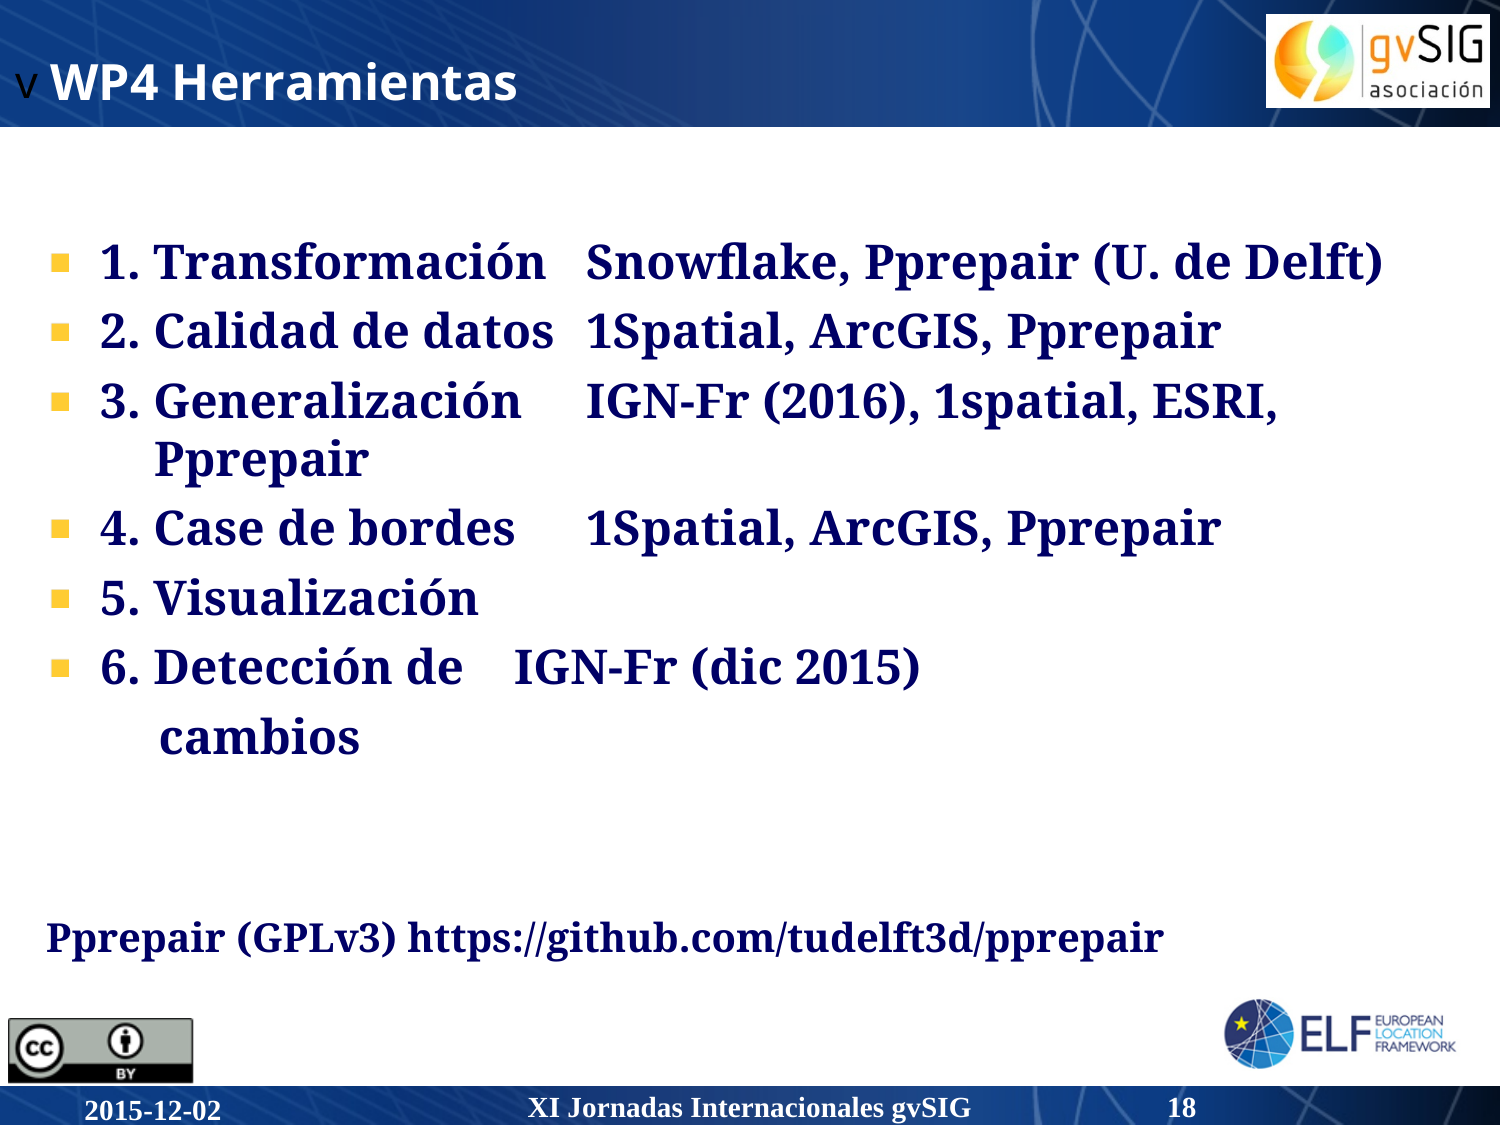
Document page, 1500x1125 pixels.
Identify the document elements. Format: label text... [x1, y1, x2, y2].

list 1. Transformación Snowflake, Pprepair (U. de Delft) 2. Calidad de datos 1Spatial, ArcGIS, Pprepair 3. Generalización IGN-Fr (2016), 1spatial, ESRI, Pprepair 4. Case de bordes 1Spatial, ArcGIS, Pprepair 5. Visualización 6. Detección de IGN-Fr (dic 2015) cambios Pprepair (GPLv3) https://github.com/tudelft3d/pprepair [31, 154, 1500, 971]
title WP4 Herramientas [0, 43, 1276, 107]
